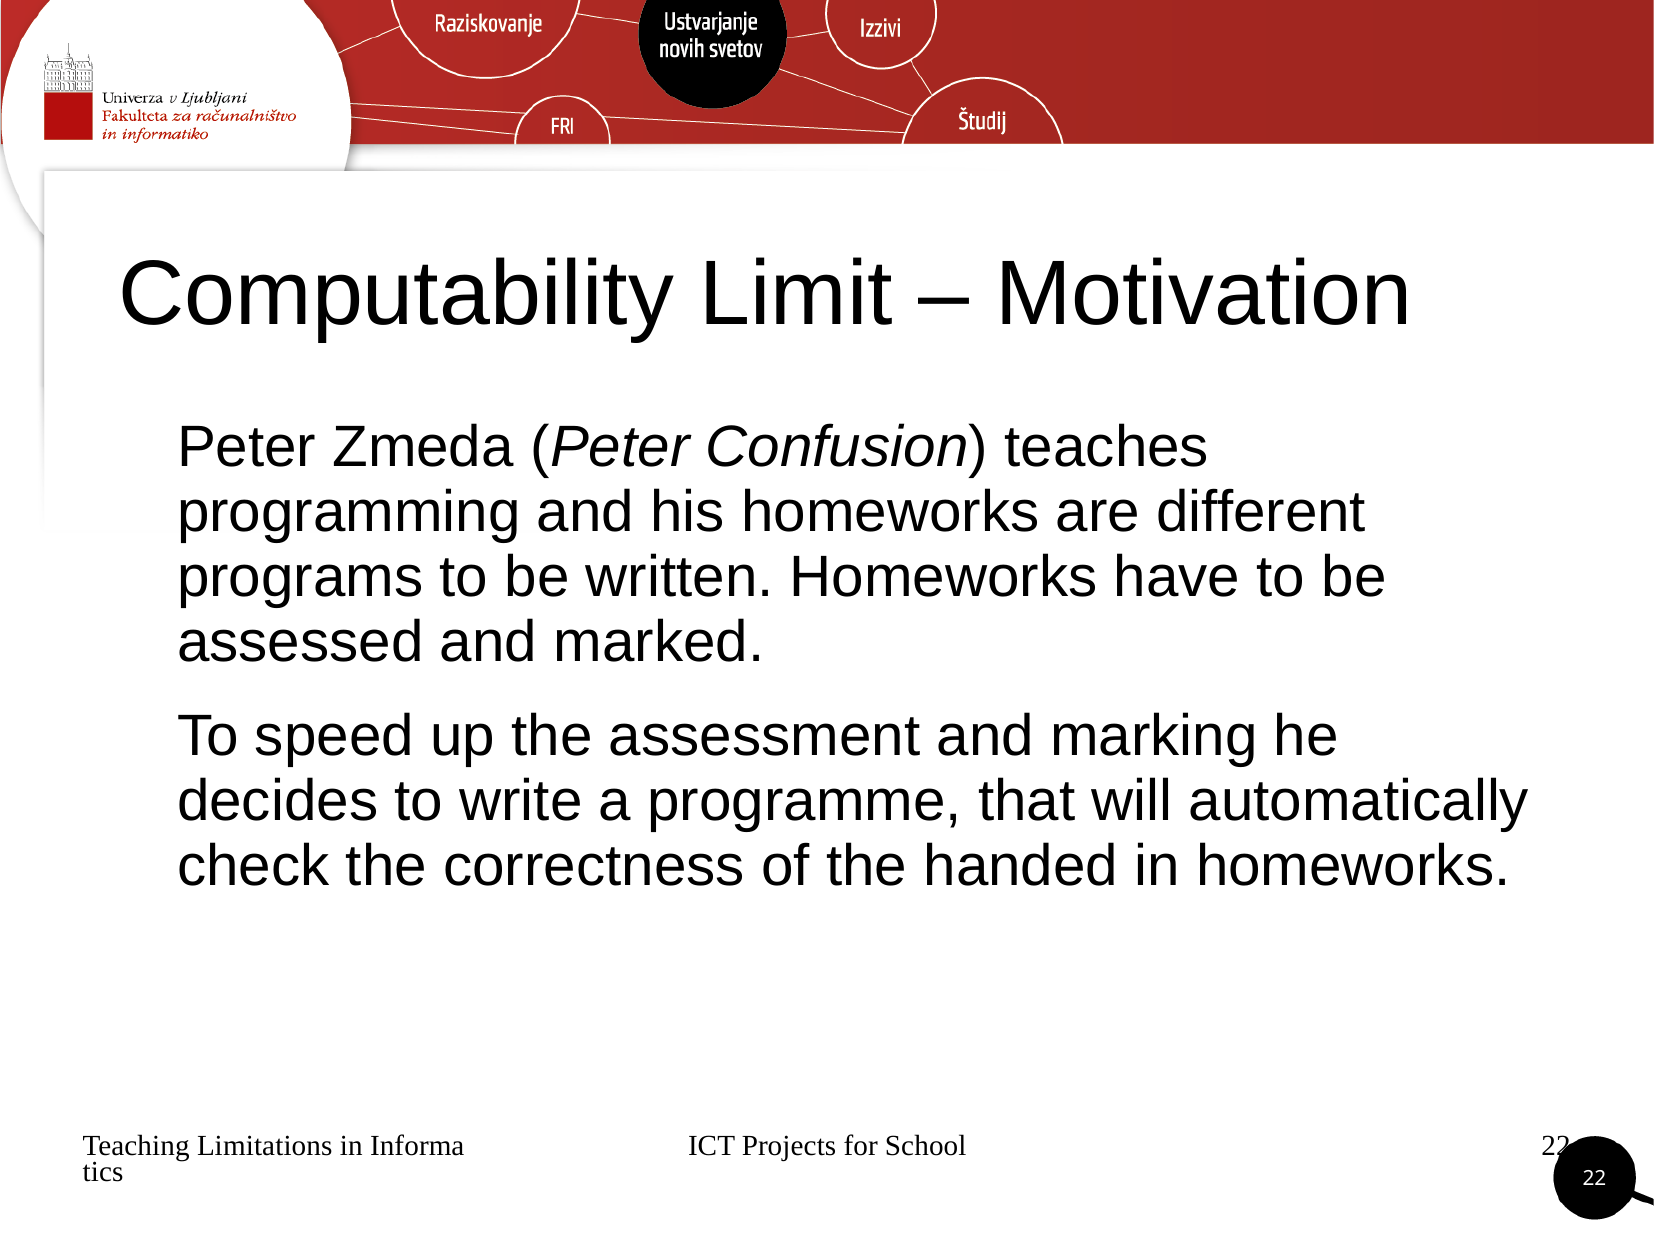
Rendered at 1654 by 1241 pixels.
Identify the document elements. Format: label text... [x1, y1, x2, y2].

title Computability Limit – Motivation [35, 188, 1524, 397]
text_box <številka> [1553, 1145, 1636, 1212]
picture [0, 0, 1654, 1241]
list Peter Zmeda (Peter Confusion) teaches programming and his homeworks are different programs to be written. Homeworks have to be assessed and marked. To speed up the assessment and marking he decides to write a programme, that will automatically check the correctness of the handed in homeworks. [177, 413, 1548, 1052]
